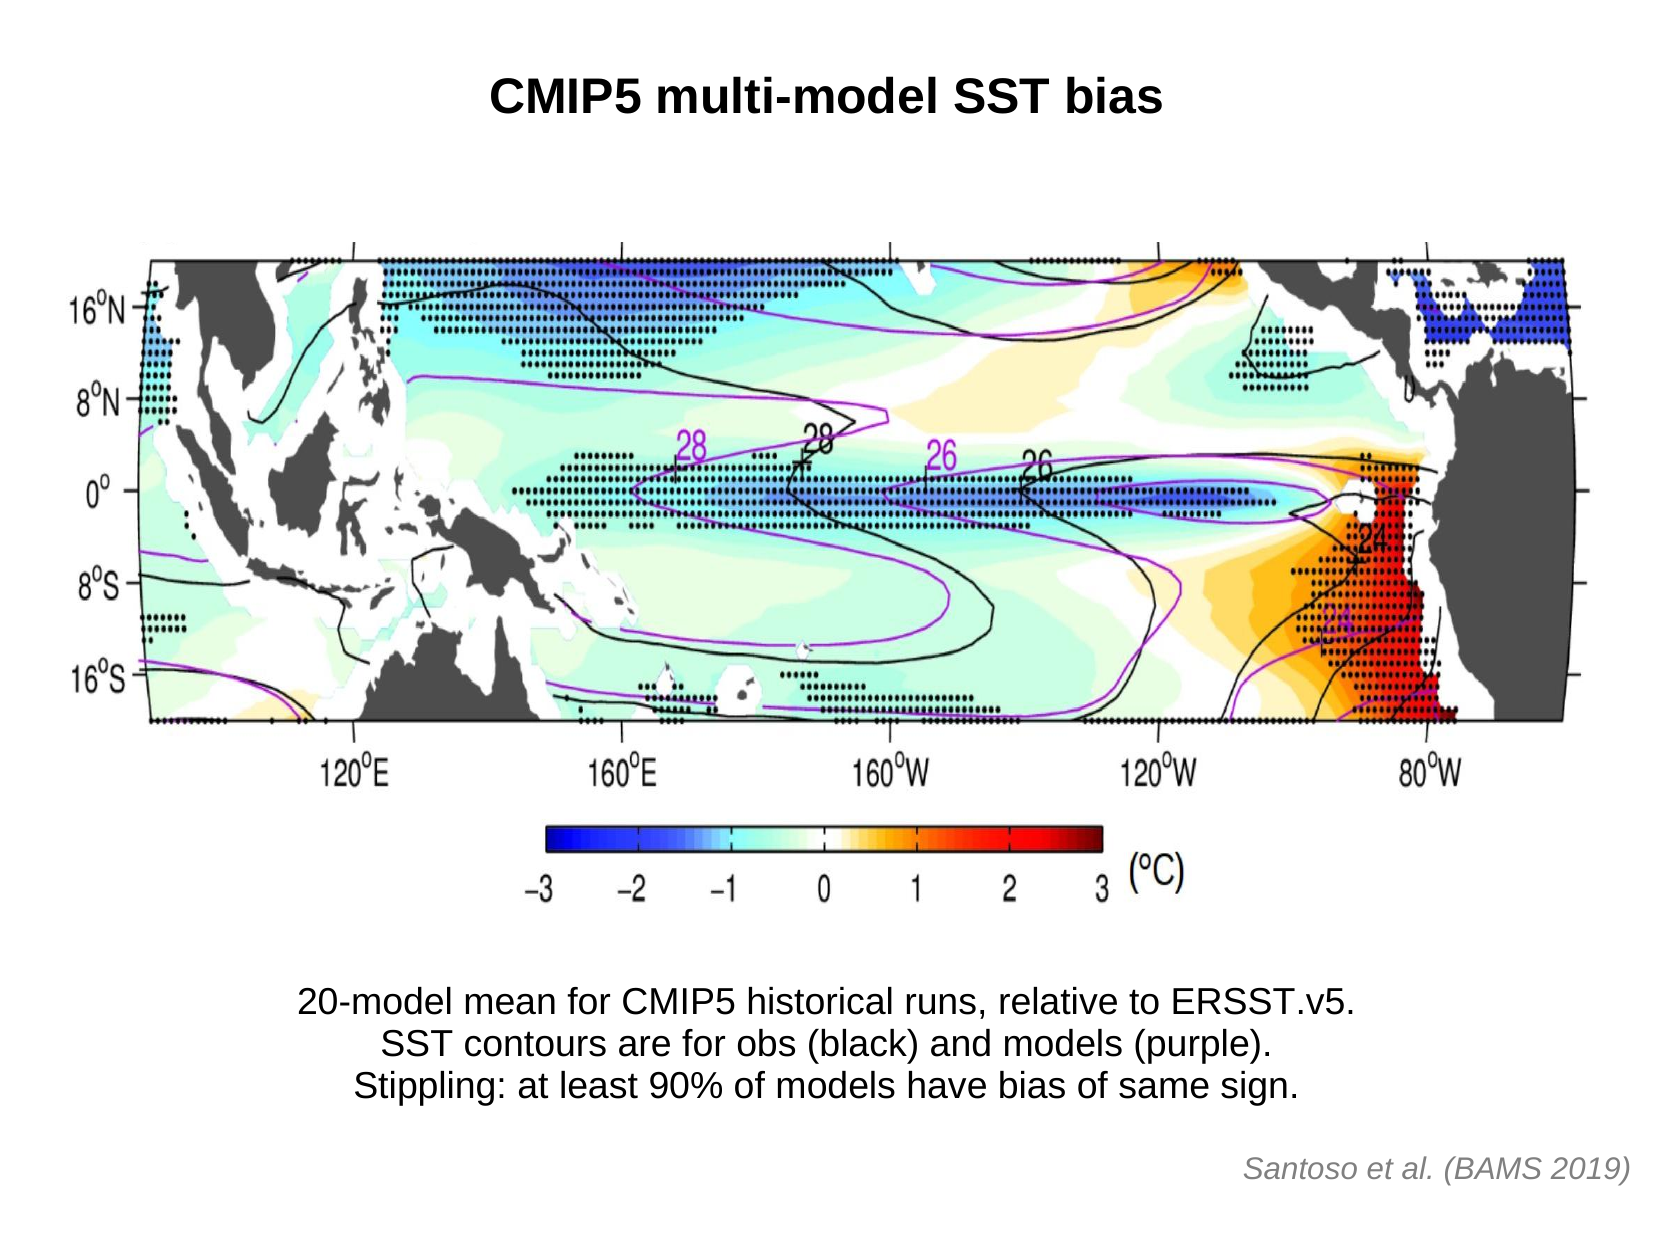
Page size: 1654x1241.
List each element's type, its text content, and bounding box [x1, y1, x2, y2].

picture [49, 242, 1604, 926]
text_box CMIP5 multi-model SST bias [39, 54, 1615, 124]
text_box Santoso et al. (BAMS 2019) [1227, 1140, 1647, 1194]
text_box 20-model mean for CMIP5 historical runs, relative to ERSST.v5. SST contours are for obs (black) and models (purple). Stippling: at least 90% of models have bias of same sign. [28, 974, 1626, 1114]
